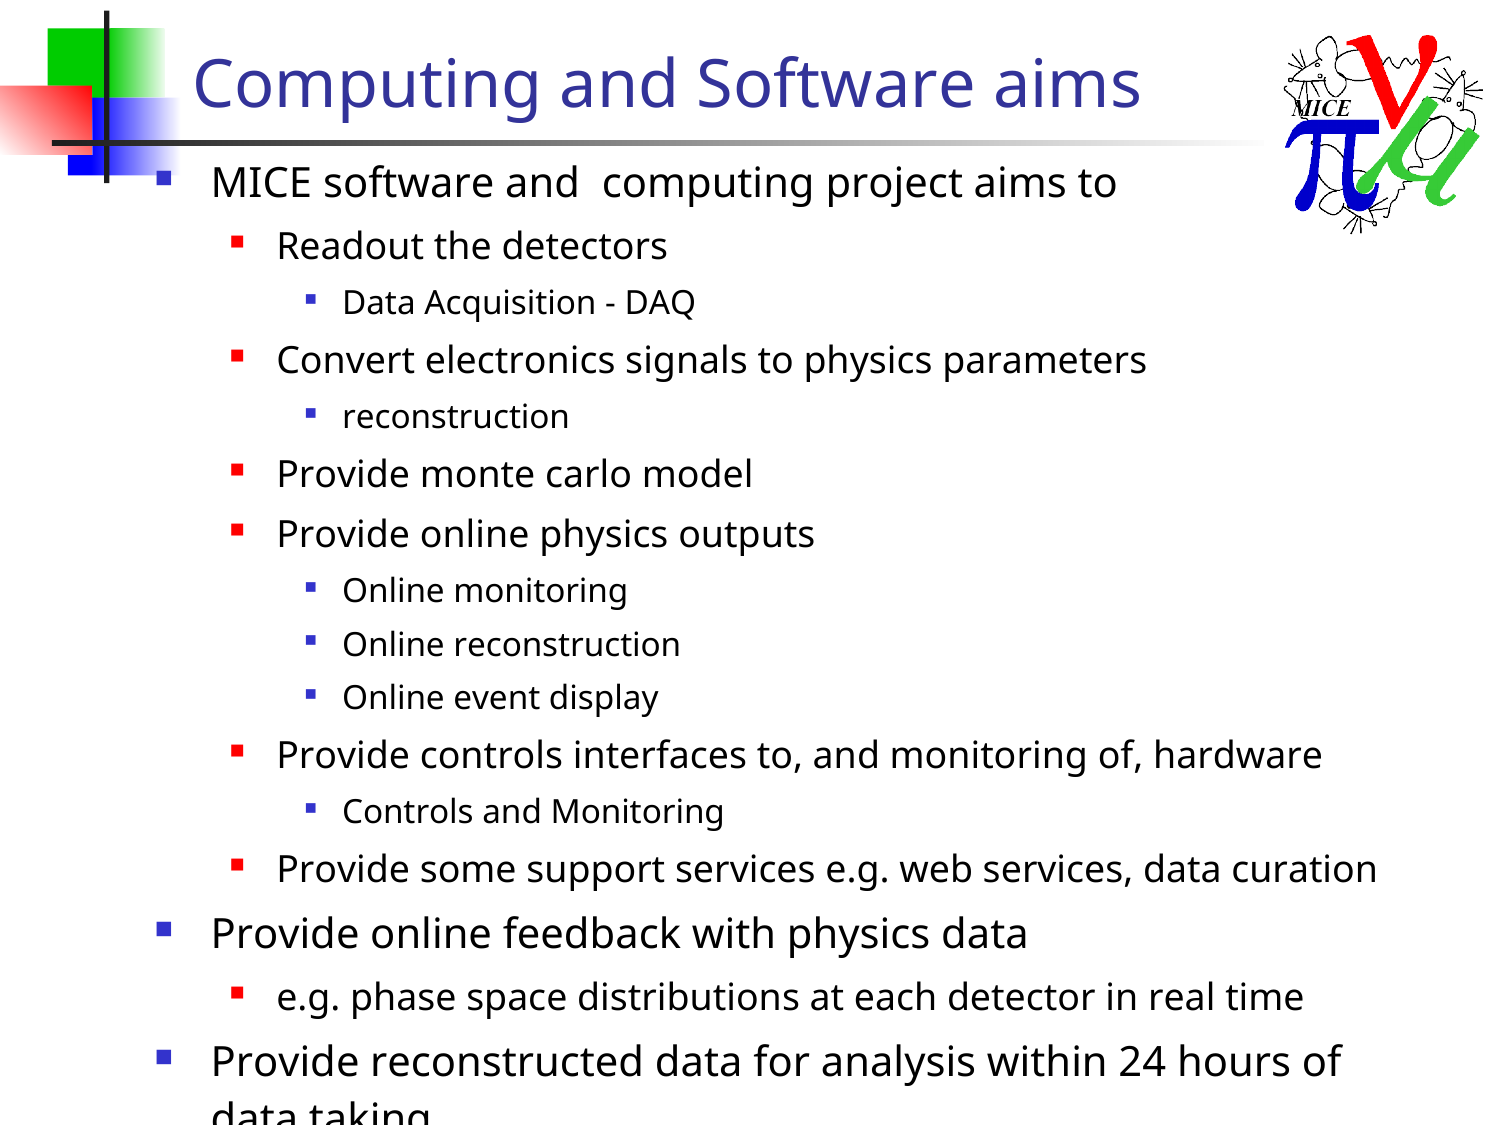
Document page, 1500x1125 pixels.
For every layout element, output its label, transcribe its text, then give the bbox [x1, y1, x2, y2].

picture [1430, 5, 1500, 251]
list MICE software and computing project aims to Readout the detectors Data Acquisition - DAQ Convert electronics signals to physics parameters reconstruction Provide monte carlo model Provide online physics outputs Online monitoring Online reconstruction Online event display Provide controls interfaces to, and monitoring of, hardware Controls and Monitoring Provide some support services e.g. web services, data curation Provide online feedback with physics data e.g. phase space distributions at each detector in real time Provide reconstructed data for analysis within 24 hours of data taking [154, 153, 1430, 1063]
title Computing and Software aims [191, 0, 1471, 176]
